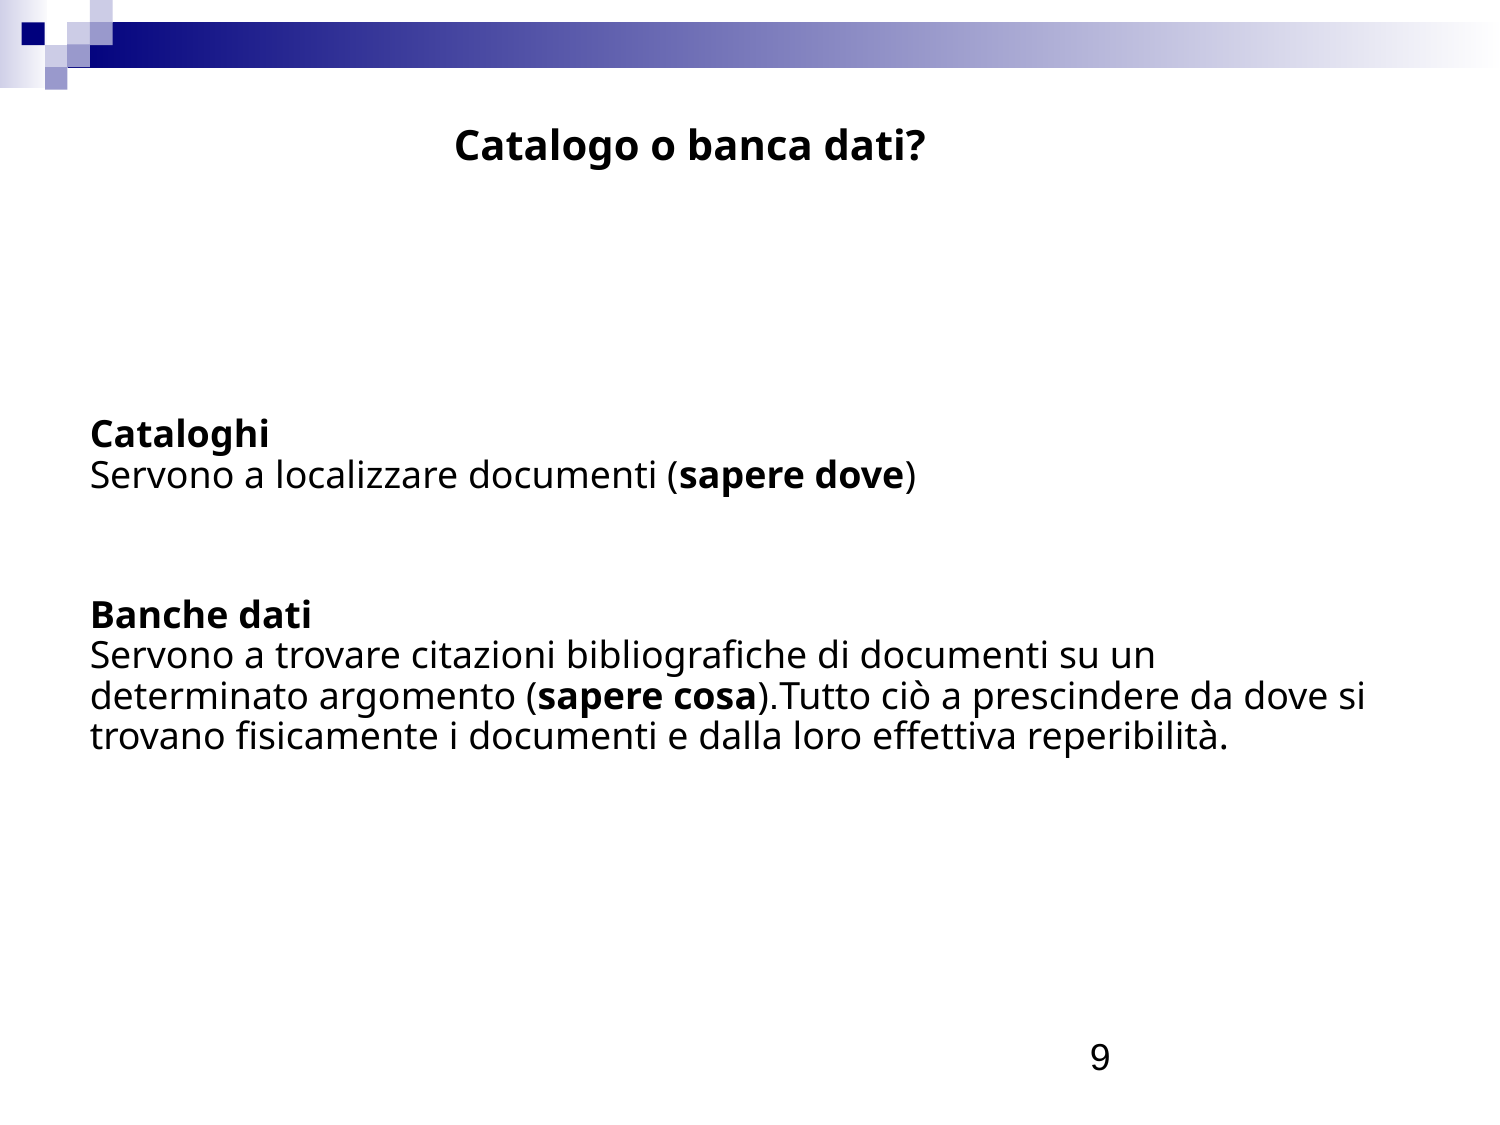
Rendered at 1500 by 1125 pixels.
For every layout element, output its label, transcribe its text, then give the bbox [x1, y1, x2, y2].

list Cataloghi Servono a localizzare documenti (sapere dove) Banche dati Servono a trovare citazioni bibliografiche di documenti su un determinato argomento (sapere cosa).Tutto ciò a prescindere da dove si trovano fisicamente i documenti e dalla loro effettiva reperibilità. [75, 324, 1400, 963]
text_box [1074, 1025, 1425, 1100]
title Catalogo o banca dati? [439, 111, 1036, 239]
